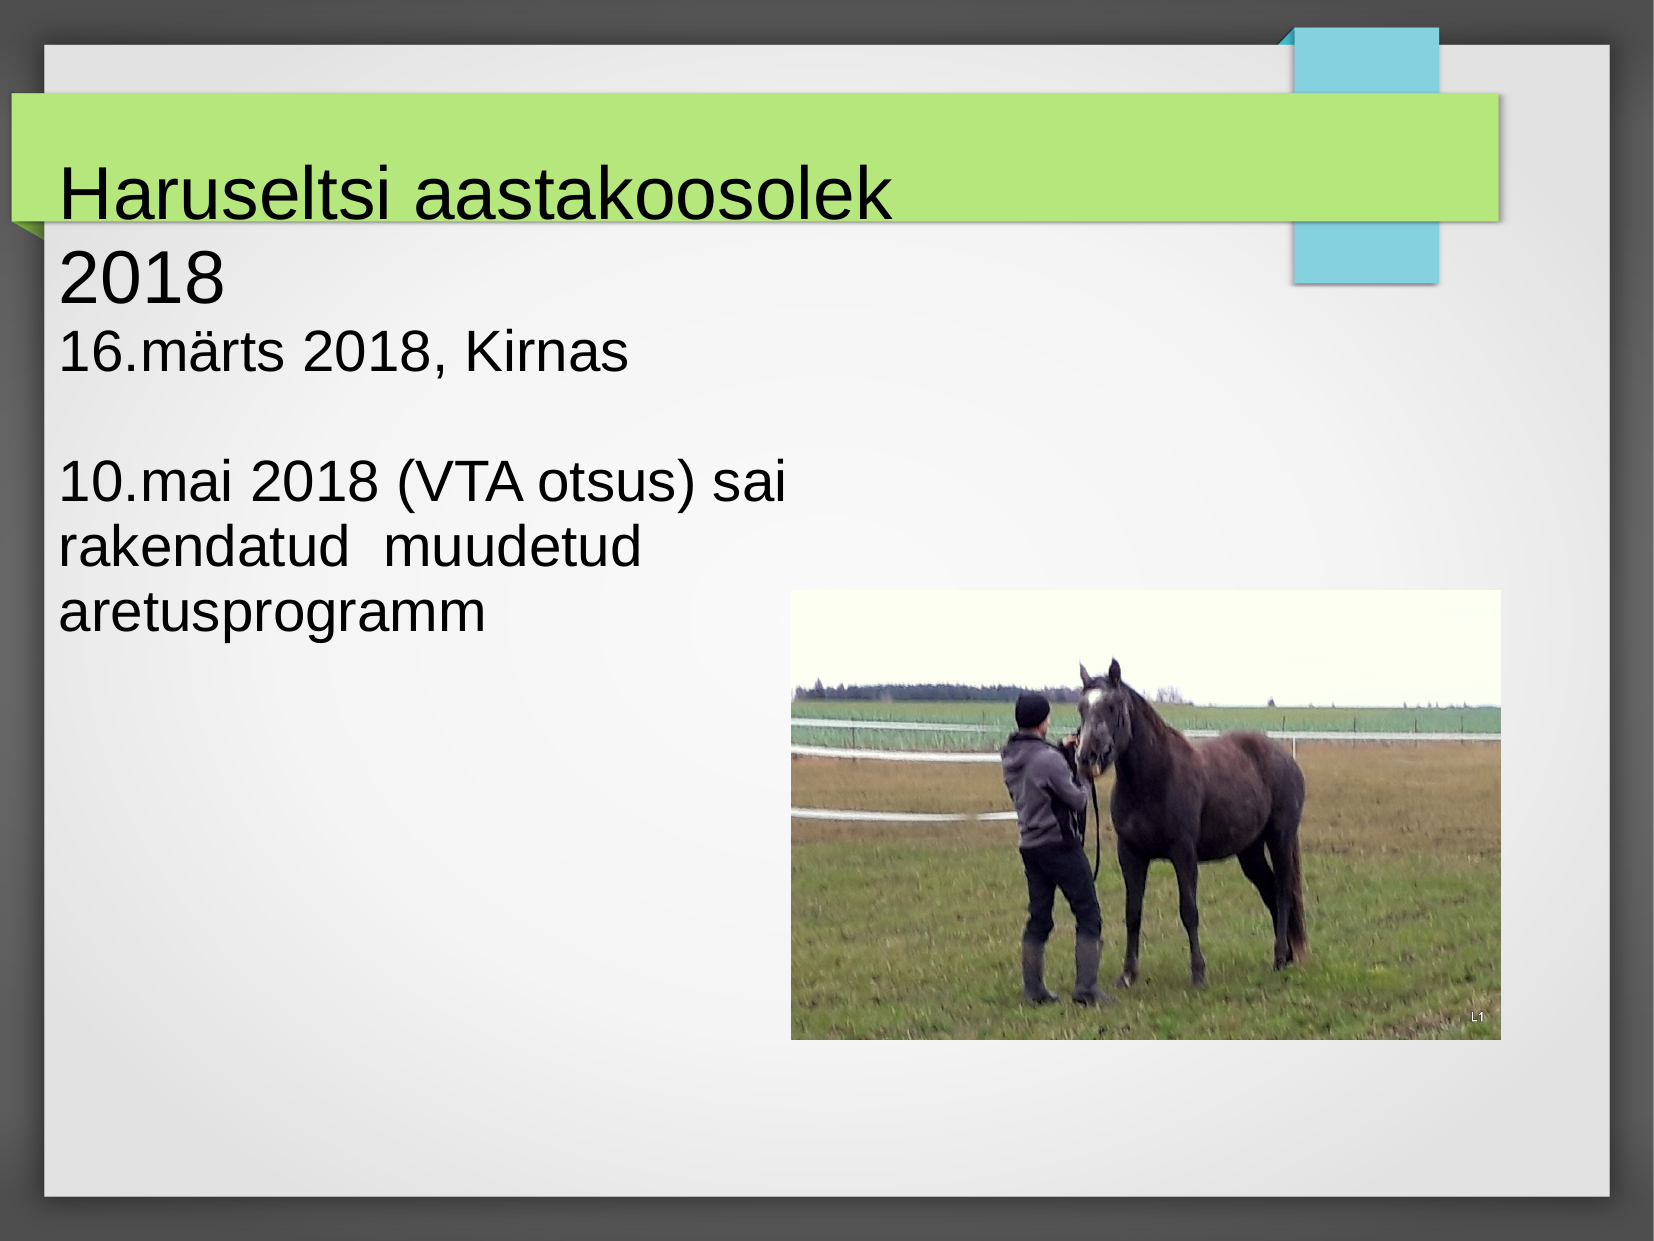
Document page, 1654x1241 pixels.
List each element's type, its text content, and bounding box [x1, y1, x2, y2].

picture [0, 0, 1654, 1241]
title Haruseltsi aastakoosolek 2018 16.märts 2018, Kirnas 10.mai 2018 (VTA otsus) sai rakendatud muudetud aretusprogramm [59, 118, 1075, 1182]
